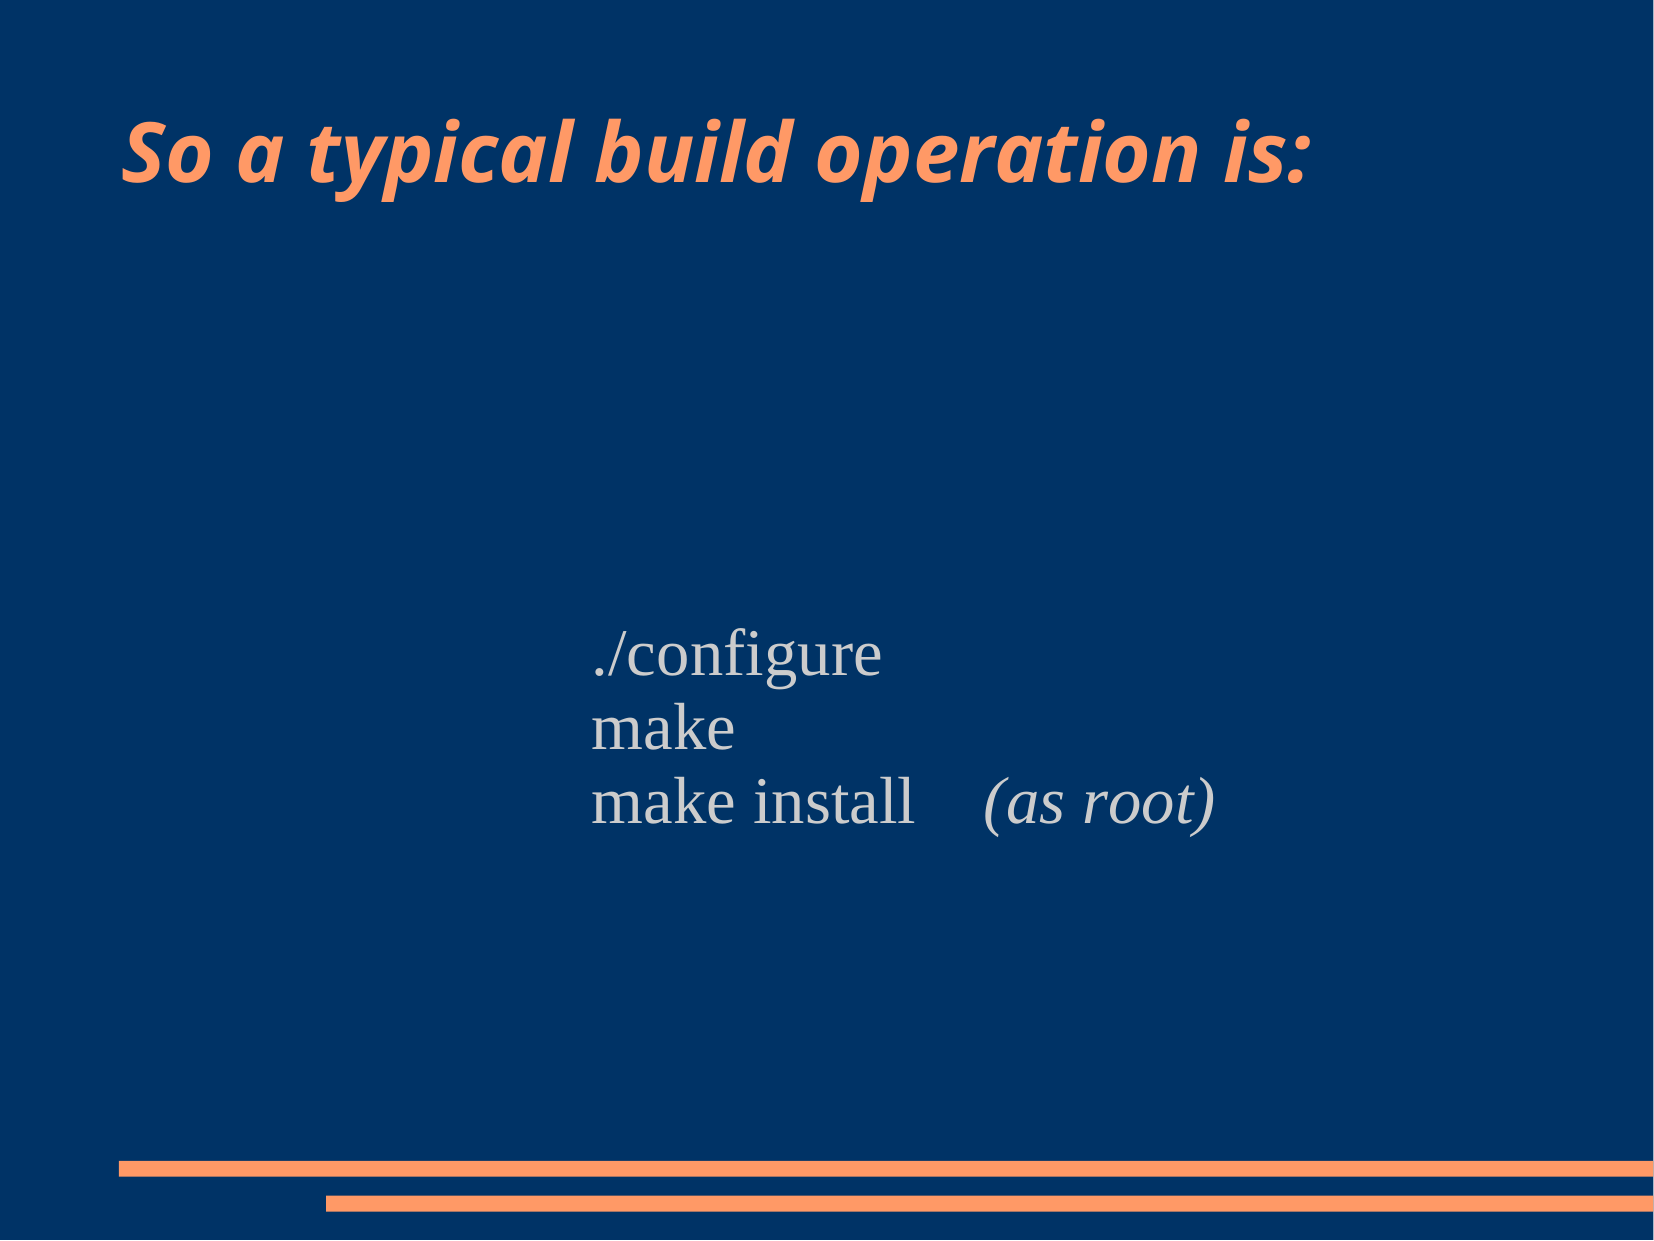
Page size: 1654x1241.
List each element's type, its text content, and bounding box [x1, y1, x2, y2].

title So a typical build operation is: [121, 46, 1534, 254]
subtitle ./configure make make install (as root) [591, 322, 1440, 1132]
